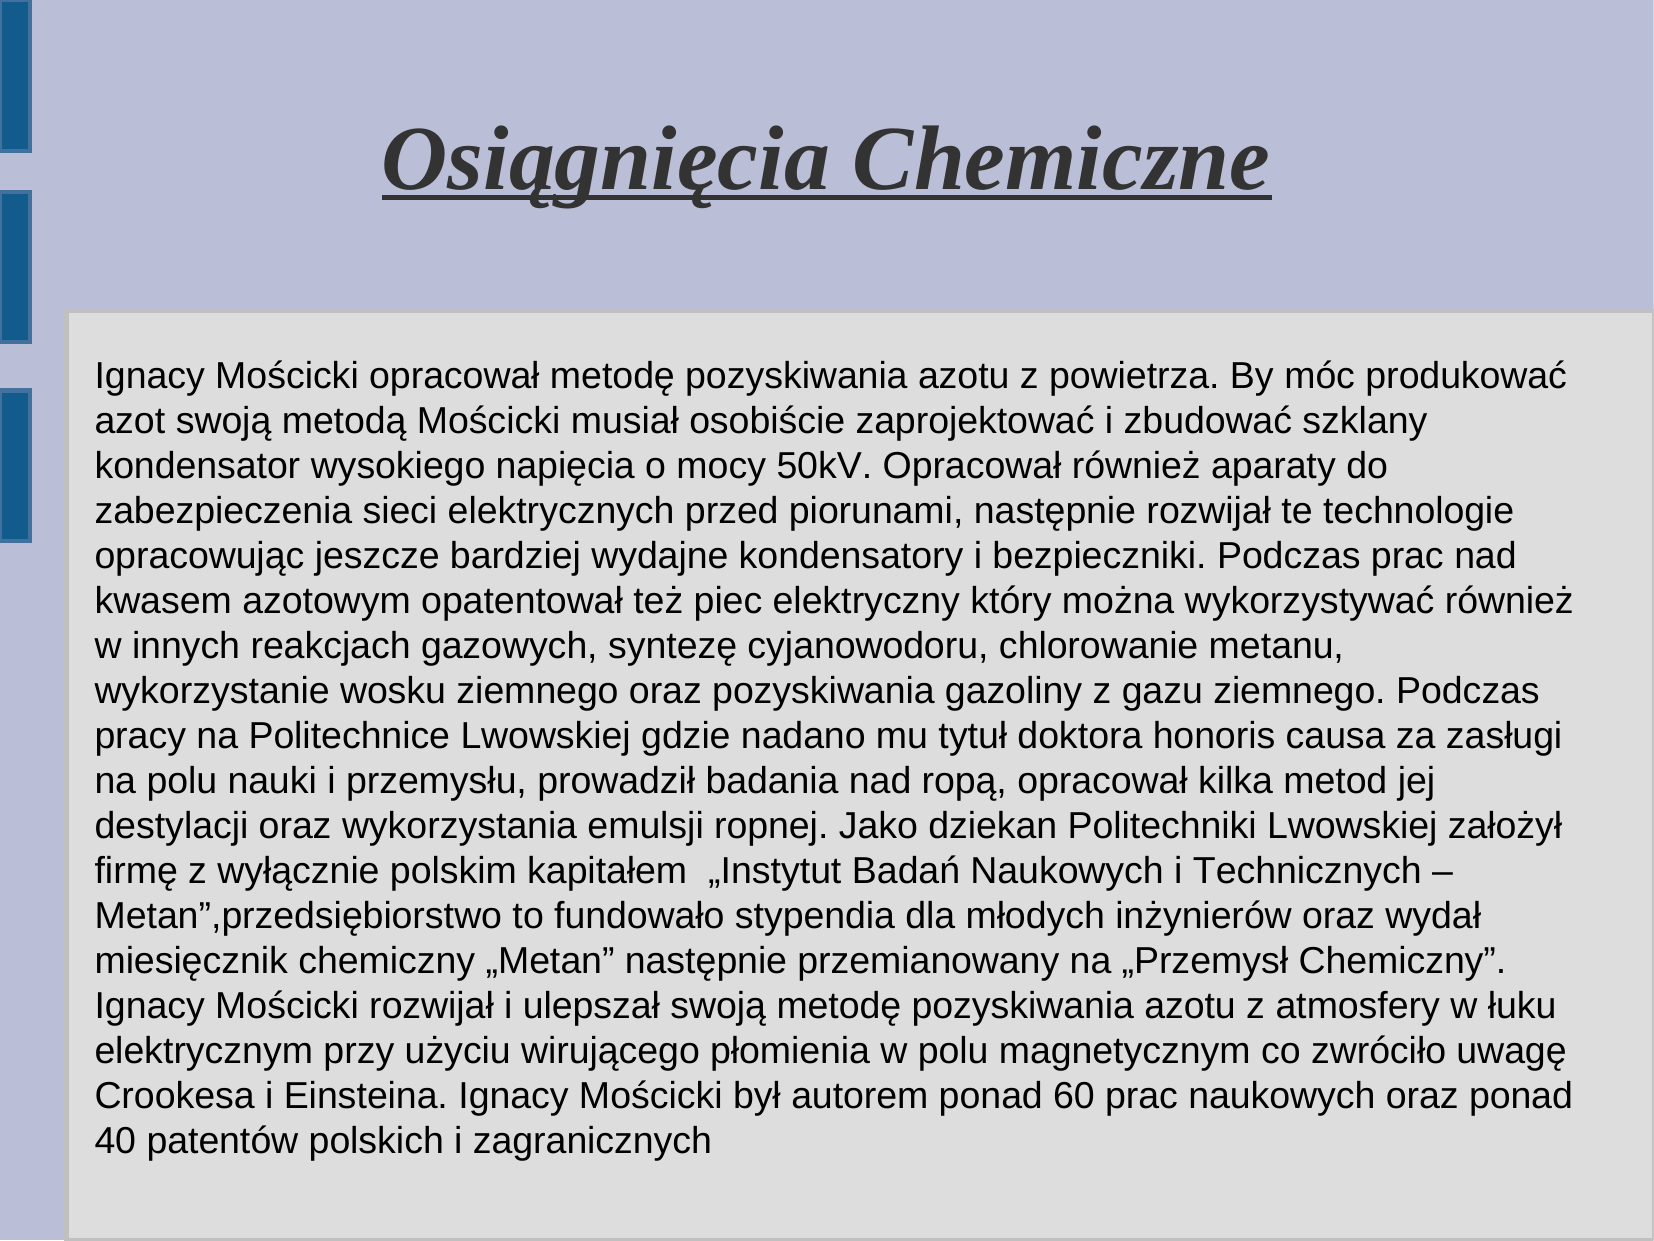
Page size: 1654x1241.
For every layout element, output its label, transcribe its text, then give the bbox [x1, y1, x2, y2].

title Osiągnięcia Chemiczne [82, 49, 1571, 257]
list Ignacy Mościcki opracował metodę pozyskiwania azotu z powietrza. By móc produkować azot swoją metodą Mościcki musiał osobiście zaprojektować i zbudować szklany kondensator wysokiego napięcia o mocy 50kV. Opracował również aparaty do zabezpieczenia sieci elektrycznych przed piorunami, następnie rozwijał te technologie opracowując jeszcze bardziej wydajne kondensatory i bezpieczniki. Podczas prac nad kwasem azotowym opatentował też piec elektryczny który można wykorzystywać również w innych reakcjach gazowych, syntezę cyjanowodoru, chlorowanie metanu, wykorzystanie wosku ziemnego oraz pozyskiwania gazoliny z gazu ziemnego. Podczas pracy na Politechnice Lwowskiej gdzie nadano mu tytuł doktora honoris causa za zasługi na polu nauki i przemysłu, prowadził badania nad ropą, opracował kilka metod jej destylacji oraz wykorzystania emulsji ropnej. Jako dziekan Politechniki Lwowskiej założył firmę z wyłącznie polskim kapitałem „Instytut Badań Naukowych i Technicznych – Metan”,przedsiębiorstwo to fundowało stypendia dla młodych inżynierów oraz wydał miesięcznik chemiczny „Metan” następnie przemianowany na „Przemysł Chemiczny”. Ignacy Mościcki rozwijał i ulepszał swoją metodę pozyskiwania azotu z atmosfery w łuku elektrycznym przy użyciu wirującego płomienia w polu magnetycznym co zwróciło uwagę Crookesa i Einsteina. Ignacy Mościcki był autorem ponad 60 prac naukowych oraz ponad 40 patentów polskich i zagranicznych [94, 350, 1583, 1170]
